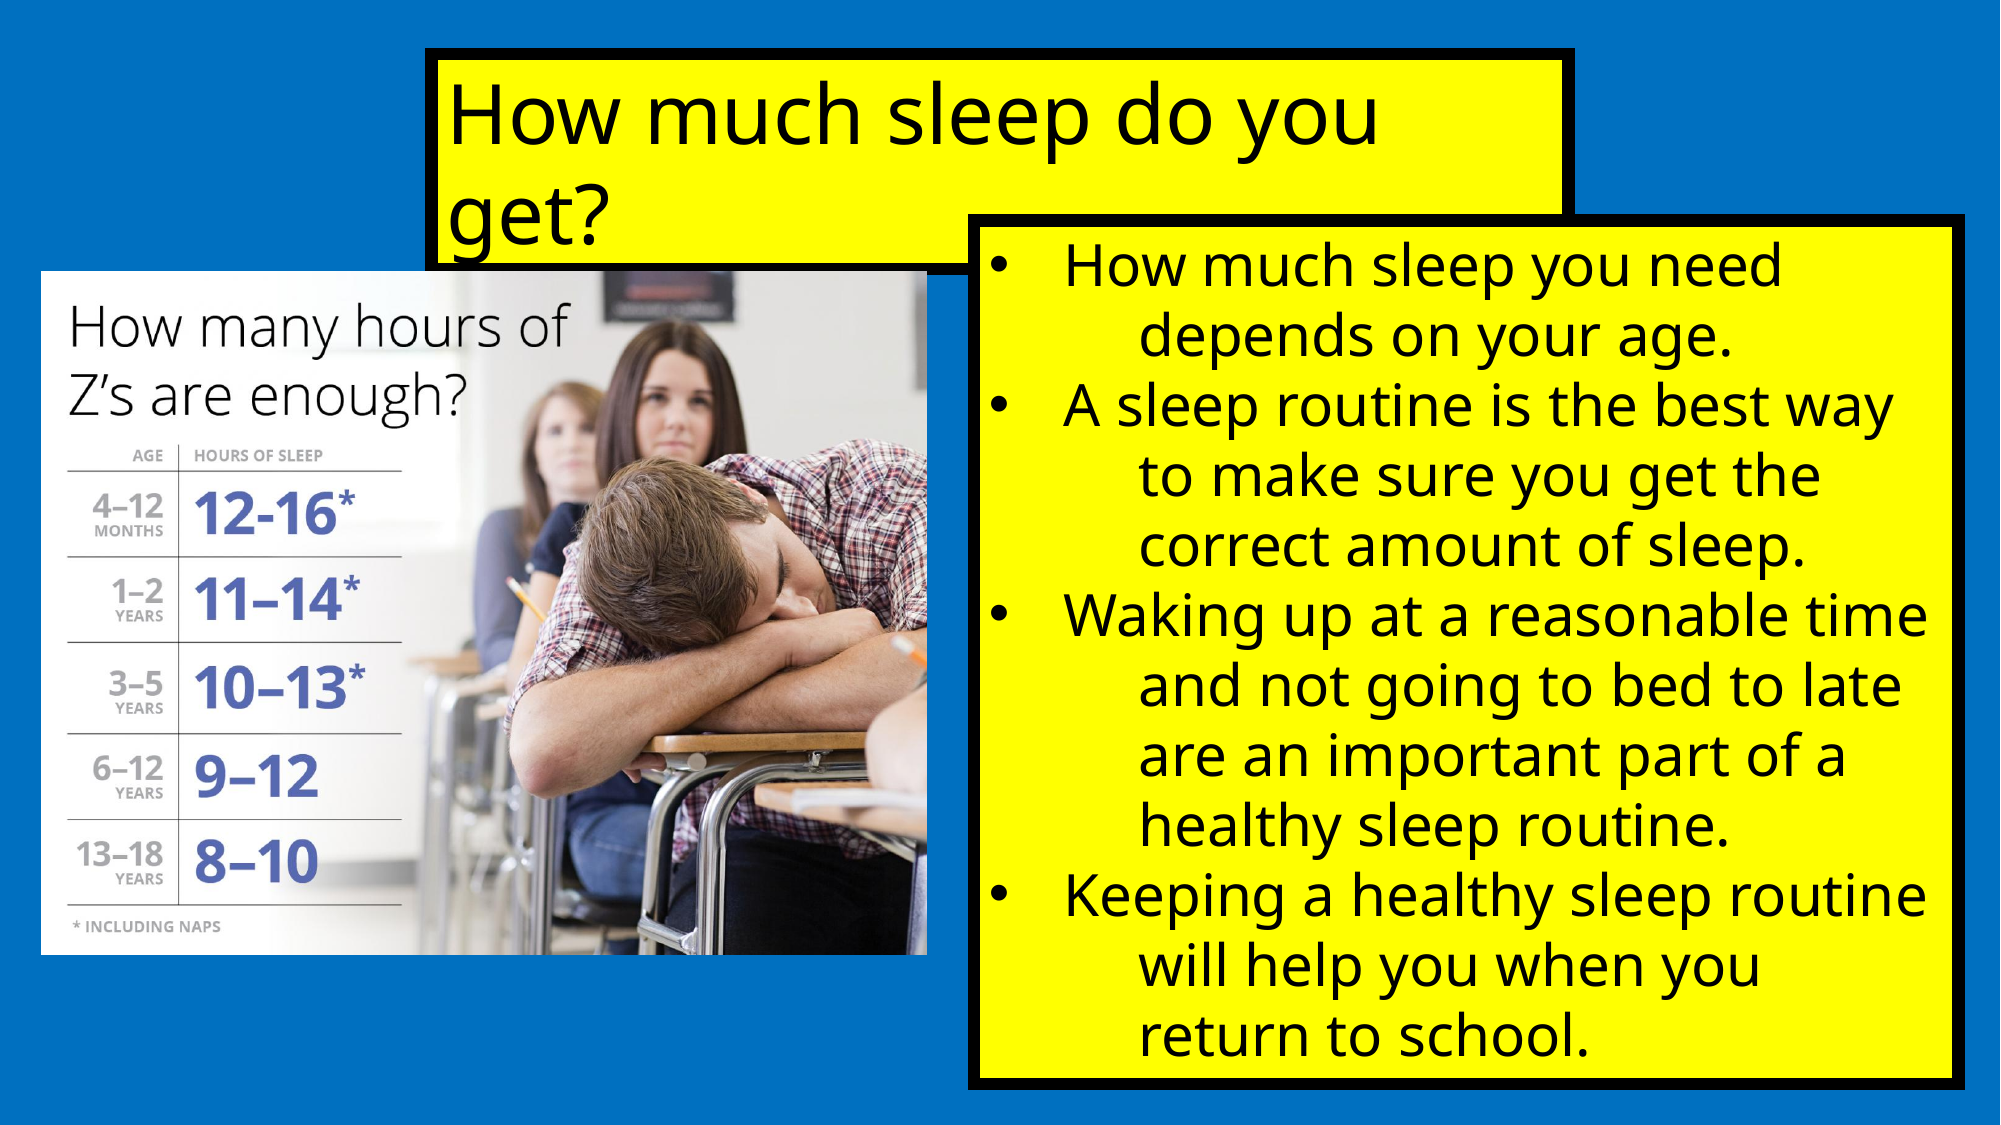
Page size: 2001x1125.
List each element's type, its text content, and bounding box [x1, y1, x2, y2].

text_box How much sleep do you get? [431, 53, 1569, 170]
picture [41, 271, 927, 955]
text_box How much sleep you need depends on your age. A sleep routine is the best way to make sure you get the correct amount of sleep. Waking up at a reasonable time and not going to bed to late are an important part of a healthy sleep routine. Keeping a healthy sleep routine will help you when you return to school. [973, 220, 1959, 1084]
